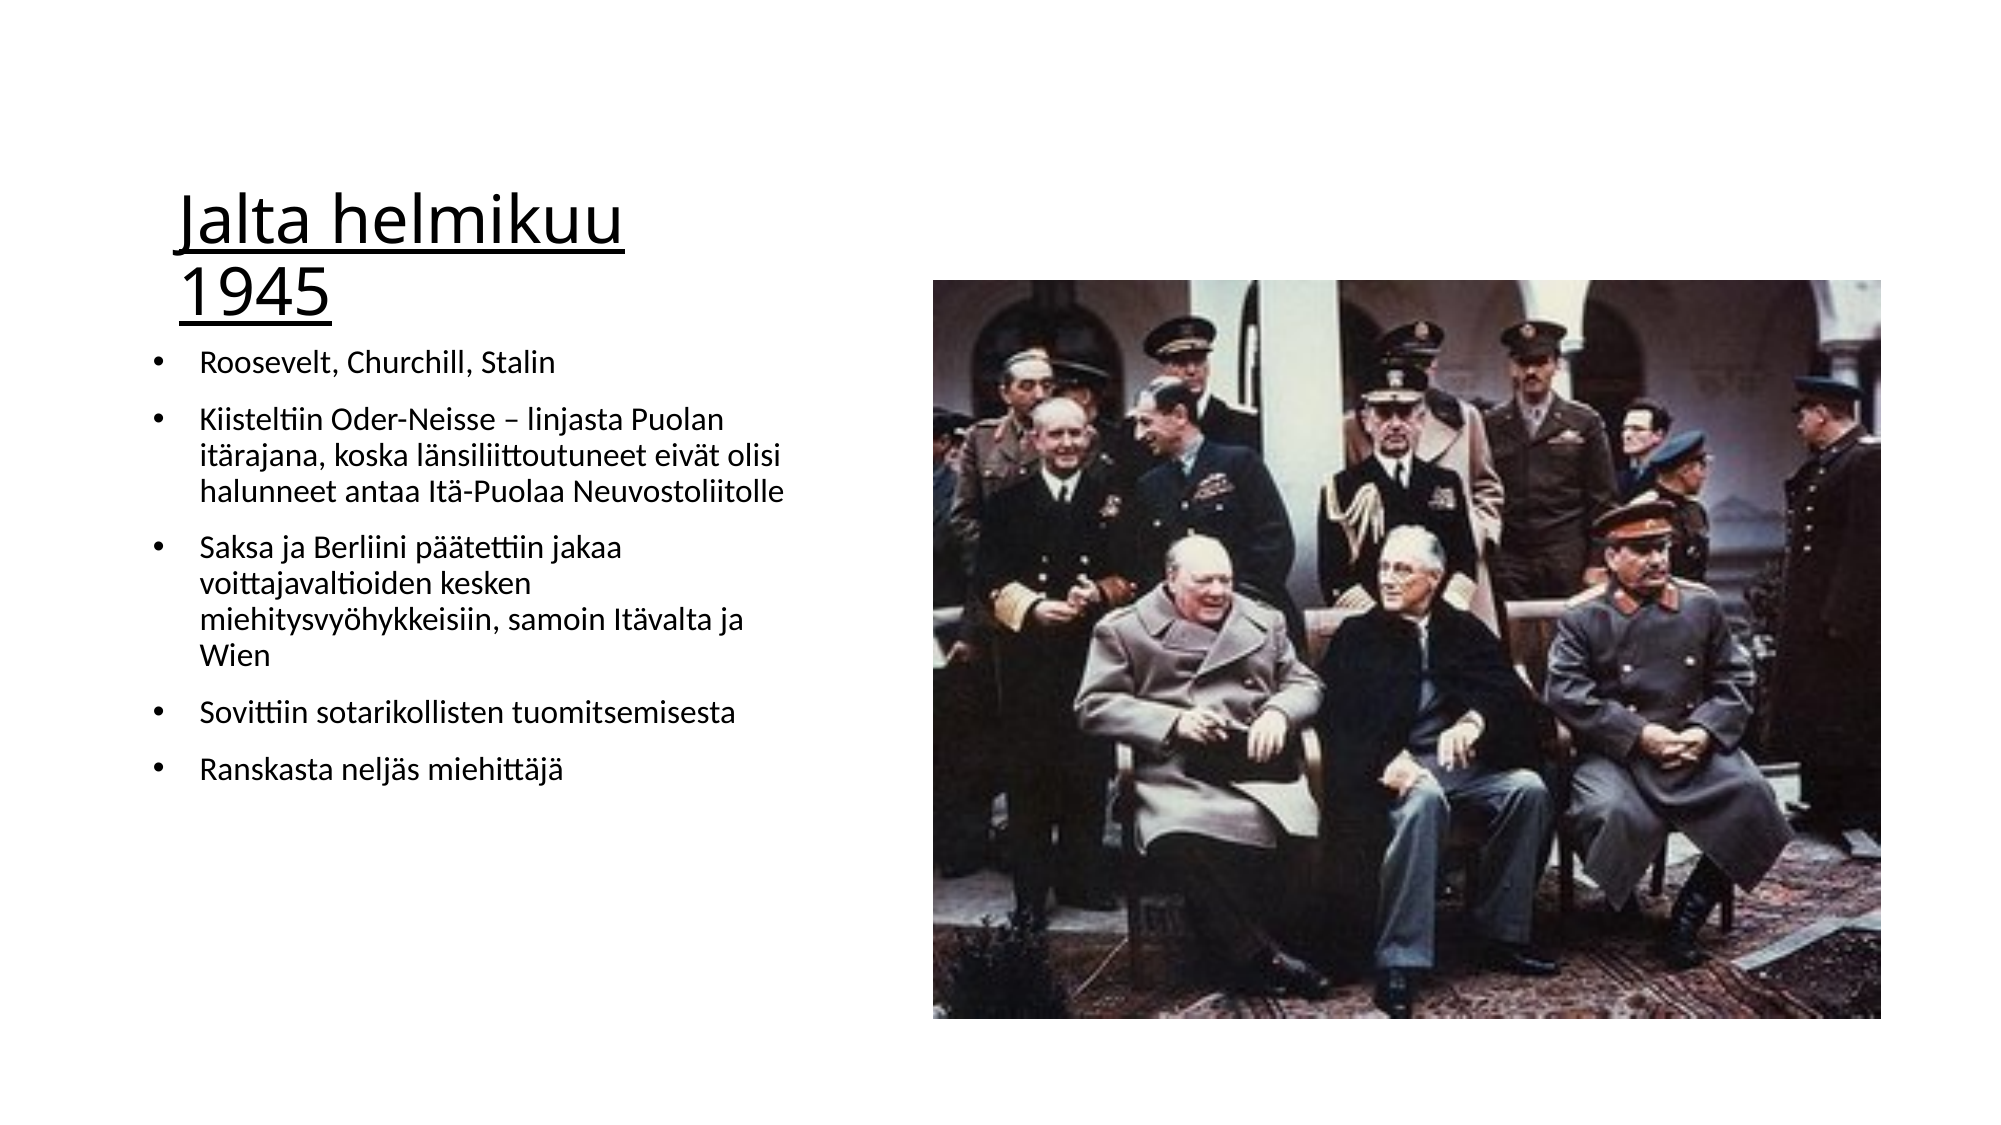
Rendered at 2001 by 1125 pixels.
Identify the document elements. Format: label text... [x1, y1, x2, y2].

title Jalta helmikuu 1945 [163, 75, 809, 337]
picture [933, 280, 1881, 1019]
list Roosevelt, Churchill, Stalin Kiisteltiin Oder-Neisse – linjasta Puolan itärajana, koska länsiliittoutuneet eivät olisi halunneet antaa Itä-Puolaa Neuvostoliitolle Saksa ja Berliini päätettiin jakaa voittajavaltioiden kesken miehitysvyöhykkeisiin, samoin Itävalta ja Wien Sovittiin sotarikollisten tuomitsemisesta Ranskasta neljäs miehittäjä [137, 337, 836, 963]
